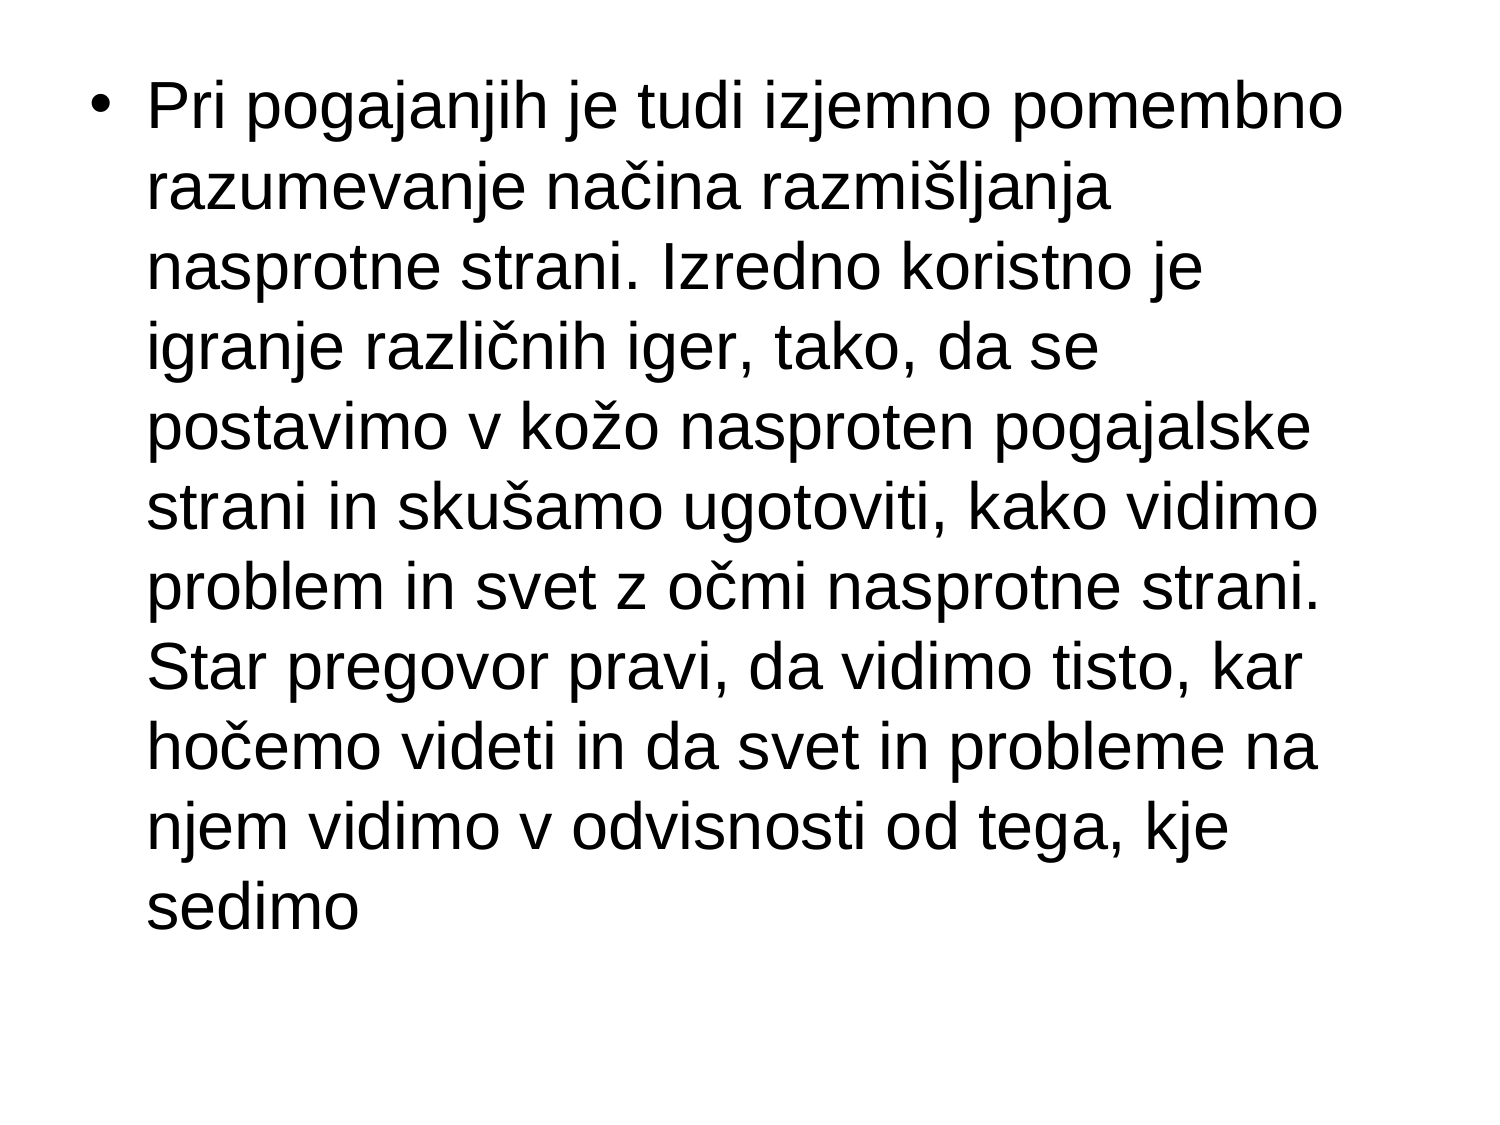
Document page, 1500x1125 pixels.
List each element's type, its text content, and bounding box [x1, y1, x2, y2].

list Pri pogajanjih je tudi izjemno pomembno razumevanje načina razmišljanja nasprotne strani. Izredno koristno je igranje različnih iger, tako, da se postavimo v kožo nasproten pogajalske strani in skušamo ugotoviti, kako vidimo problem in svet z očmi nasprotne strani. Star pregovor pravi, da vidimo tisto, kar hočemo videti in da svet in probleme na njem vidimo v odvisnosti od tega, kje sedimo [75, 54, 1426, 1005]
